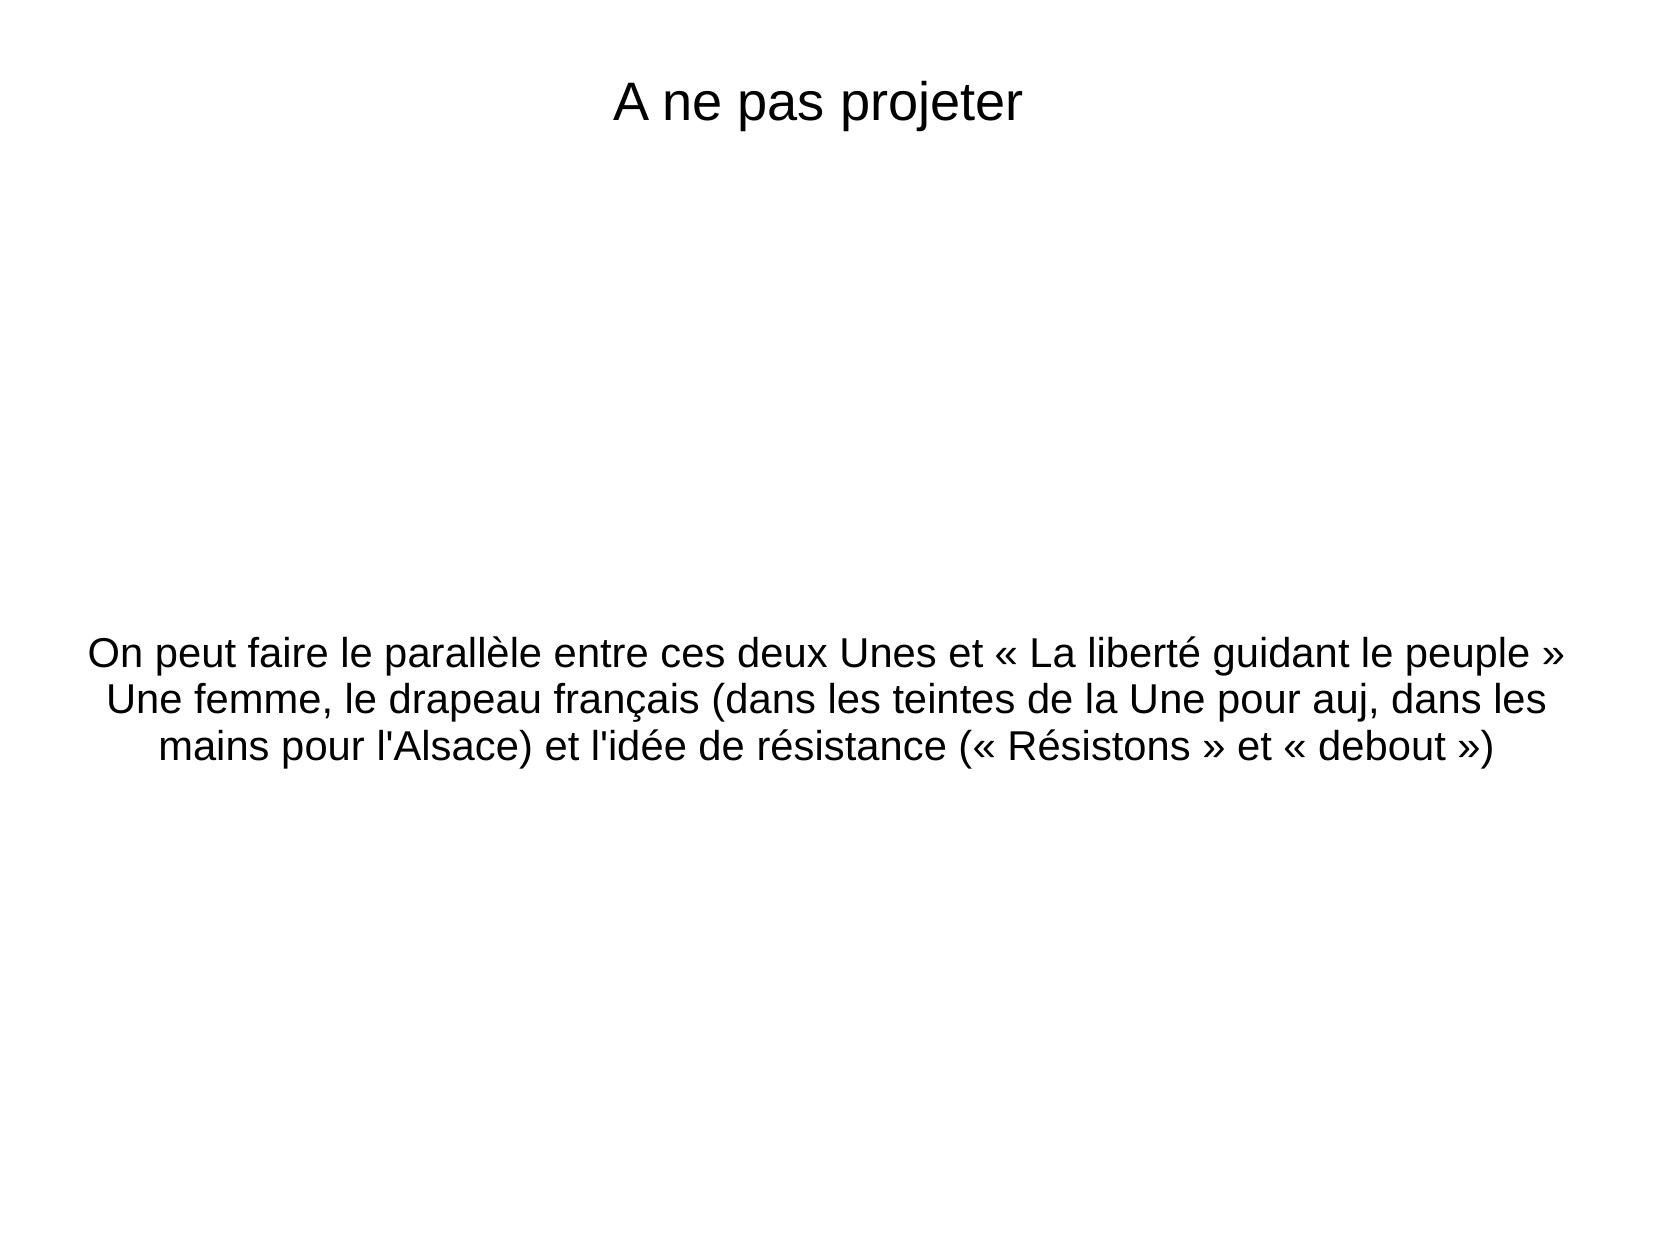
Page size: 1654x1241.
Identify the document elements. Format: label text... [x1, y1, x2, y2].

subtitle On peut faire le parallèle entre ces deux Unes et « La liberté guidant le peuple » Une femme, le drapeau français (dans les teintes de la Une pour auj, dans les mains pour l'Alsace) et l'idée de résistance (« Résistons » et « debout ») [82, 290, 1571, 1109]
title A ne pas projeter [82, 49, 1571, 257]
